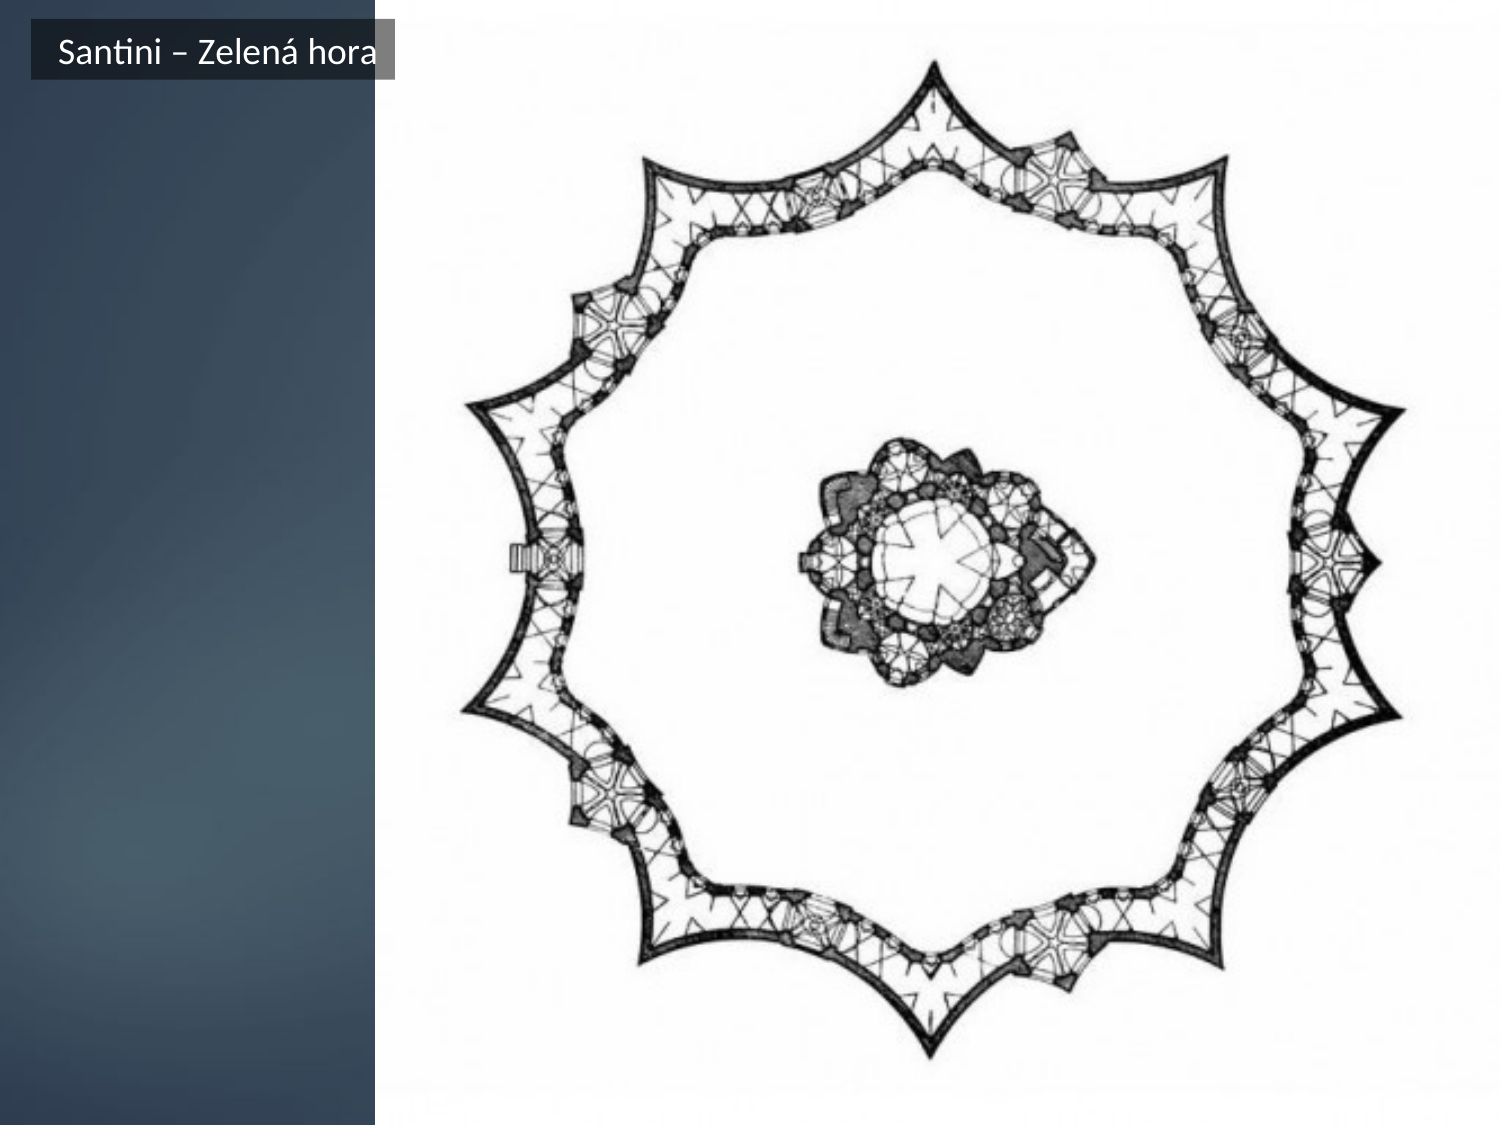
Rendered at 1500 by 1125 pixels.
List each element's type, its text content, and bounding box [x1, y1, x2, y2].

picture [0, 0, 1500, 1125]
text_box Santini – Zelená hora [43, 18, 394, 80]
text_box [31, 18, 43, 80]
